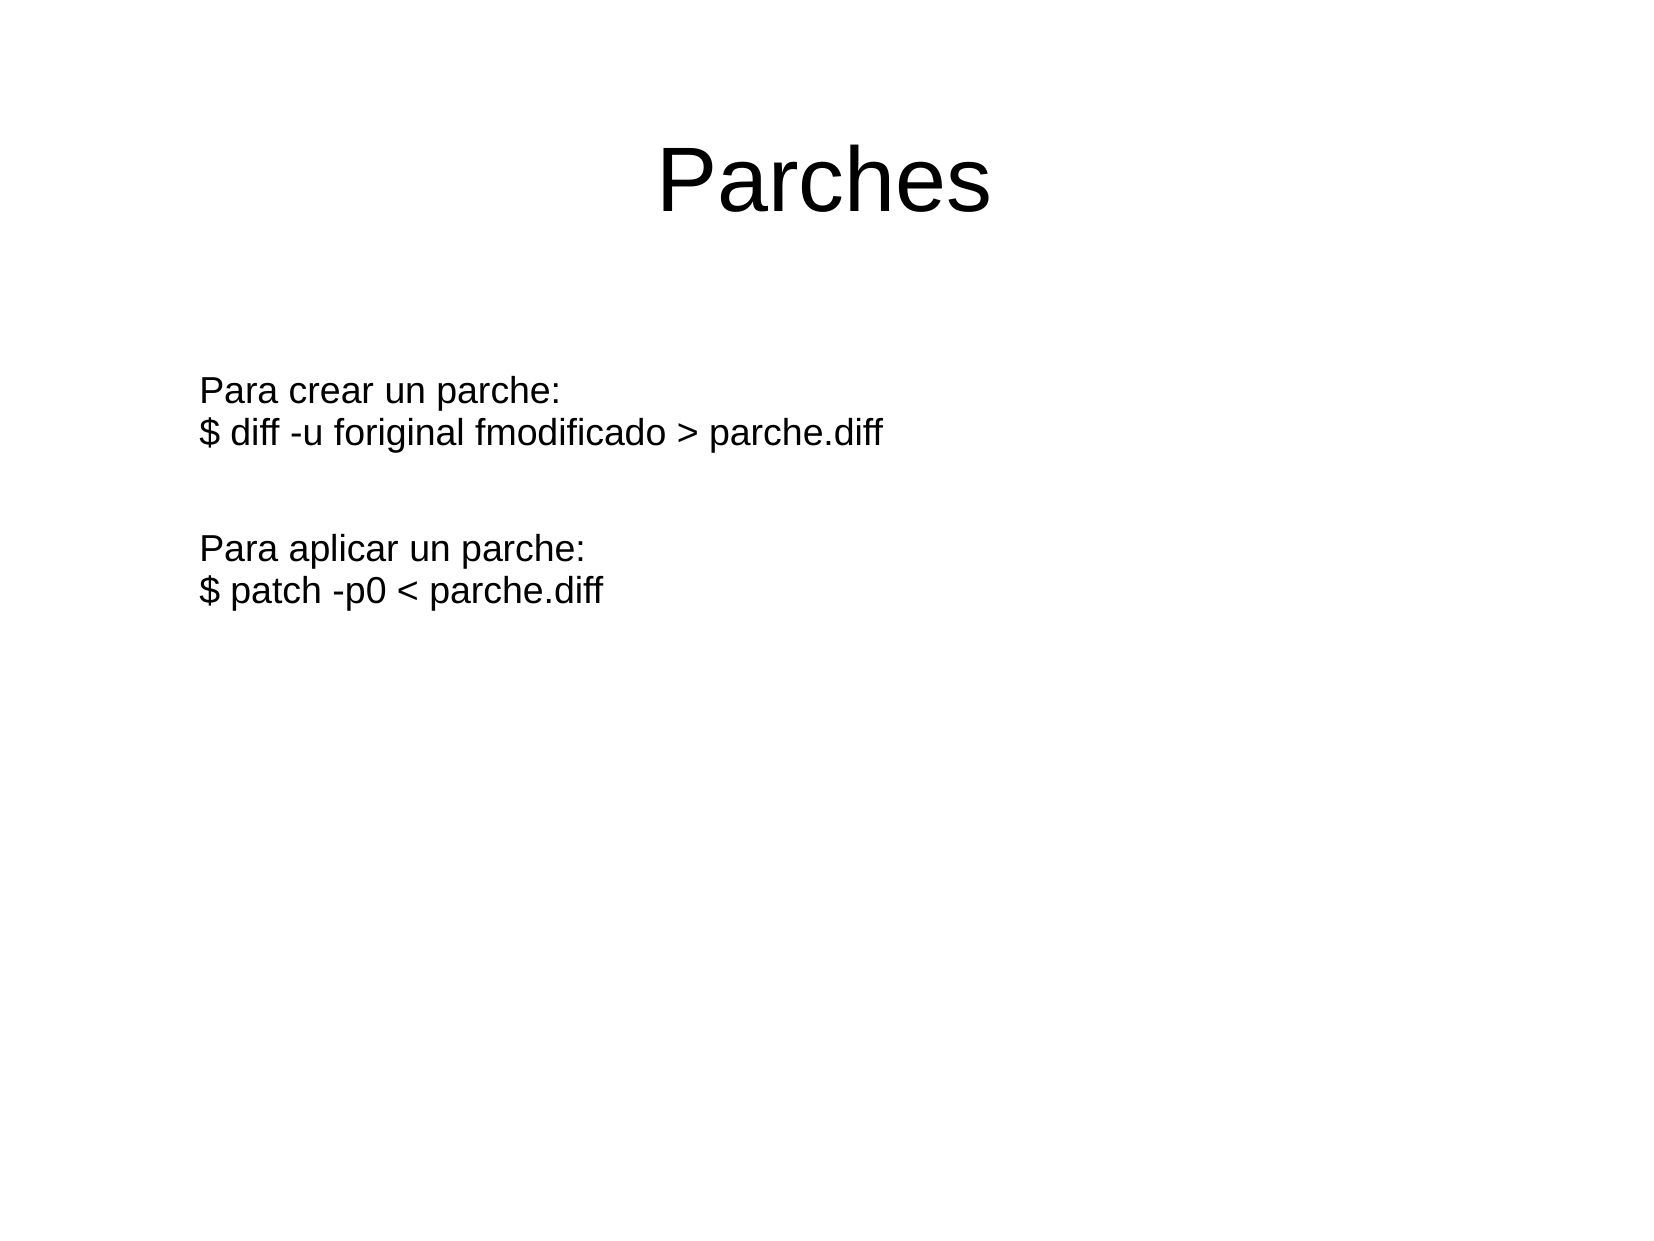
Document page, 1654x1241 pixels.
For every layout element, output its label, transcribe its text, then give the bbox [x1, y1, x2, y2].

list Para crear un parche: $ diff -u foriginal fmodificado > parche.diff Para aplicar un parche: $ patch -p0 < parche.diff [122, 362, 1611, 1157]
title Parches [80, 100, 1569, 300]
